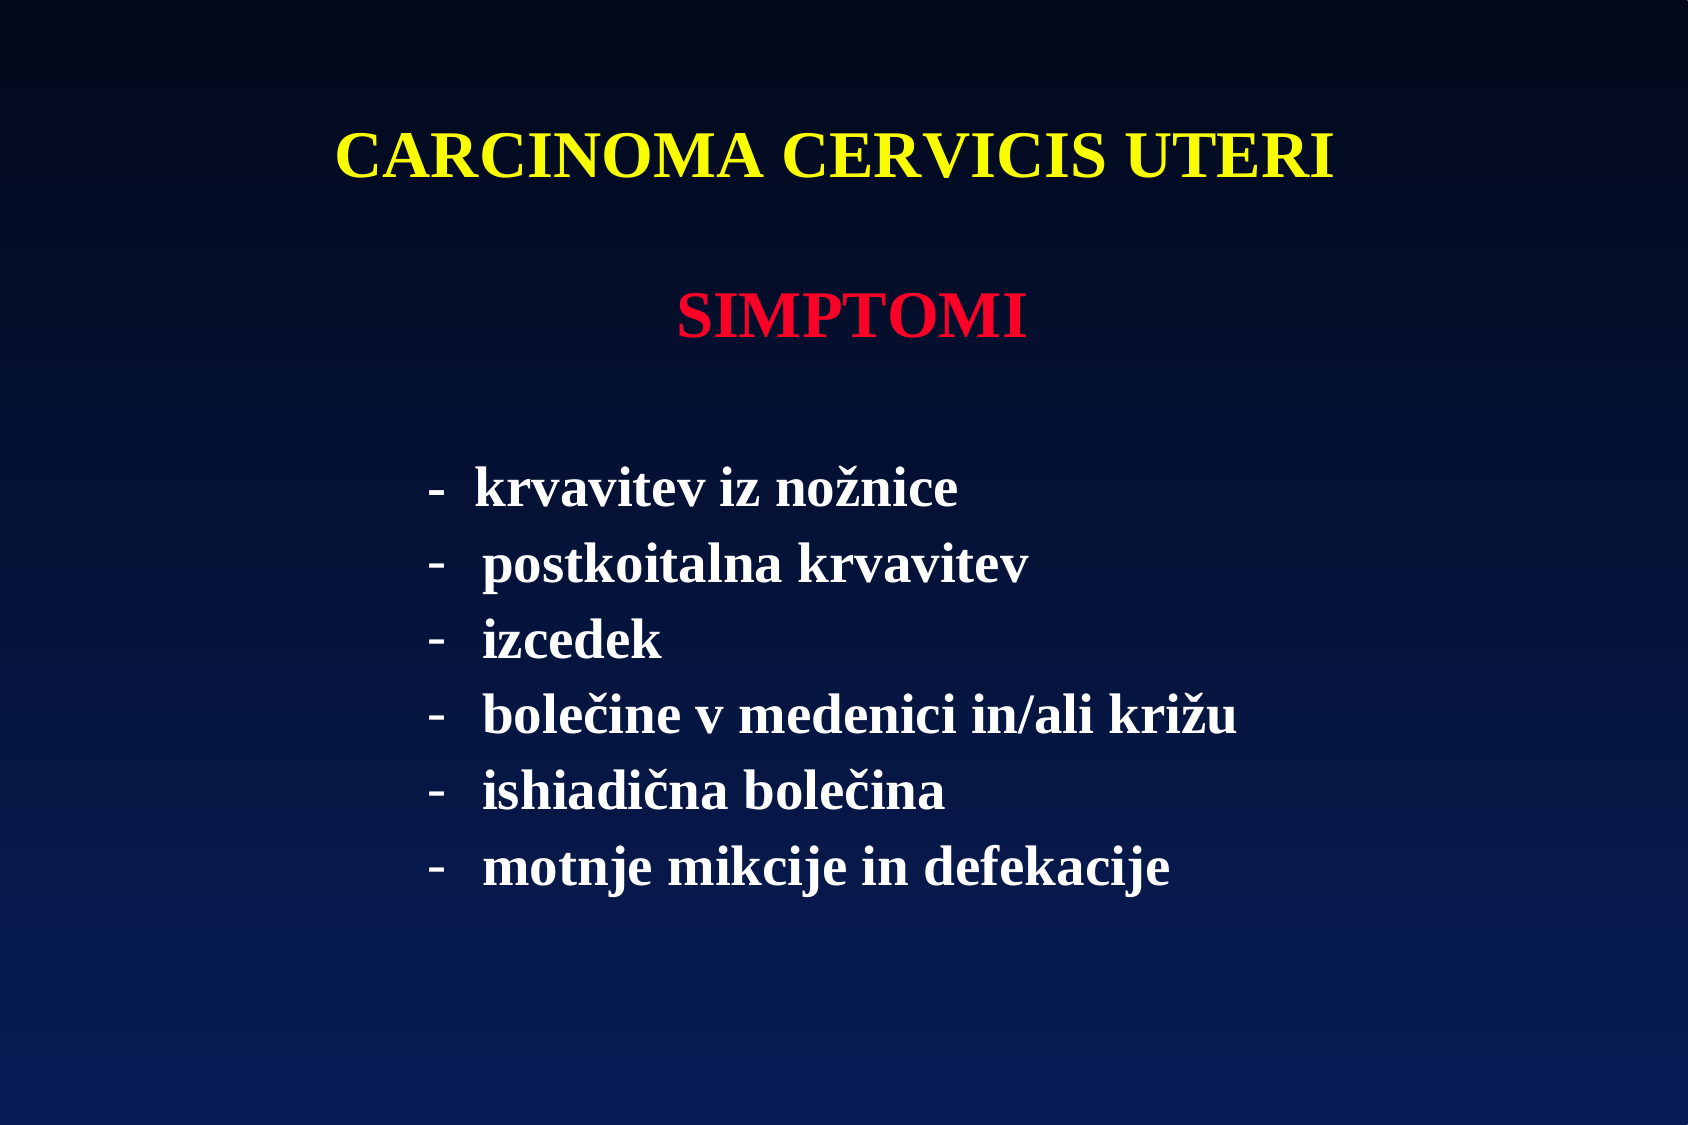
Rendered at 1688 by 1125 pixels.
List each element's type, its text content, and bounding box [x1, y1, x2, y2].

list - krvavitev iz nožnice postkoitalna krvavitev izcedek bolečine v medenici in/ali križu ishiadična bolečina motnje mikcije in defekacije [412, 450, 1413, 988]
title CARCINOMA CERVICIS UTERI SIMPTOMI [0, 62, 1688, 400]
